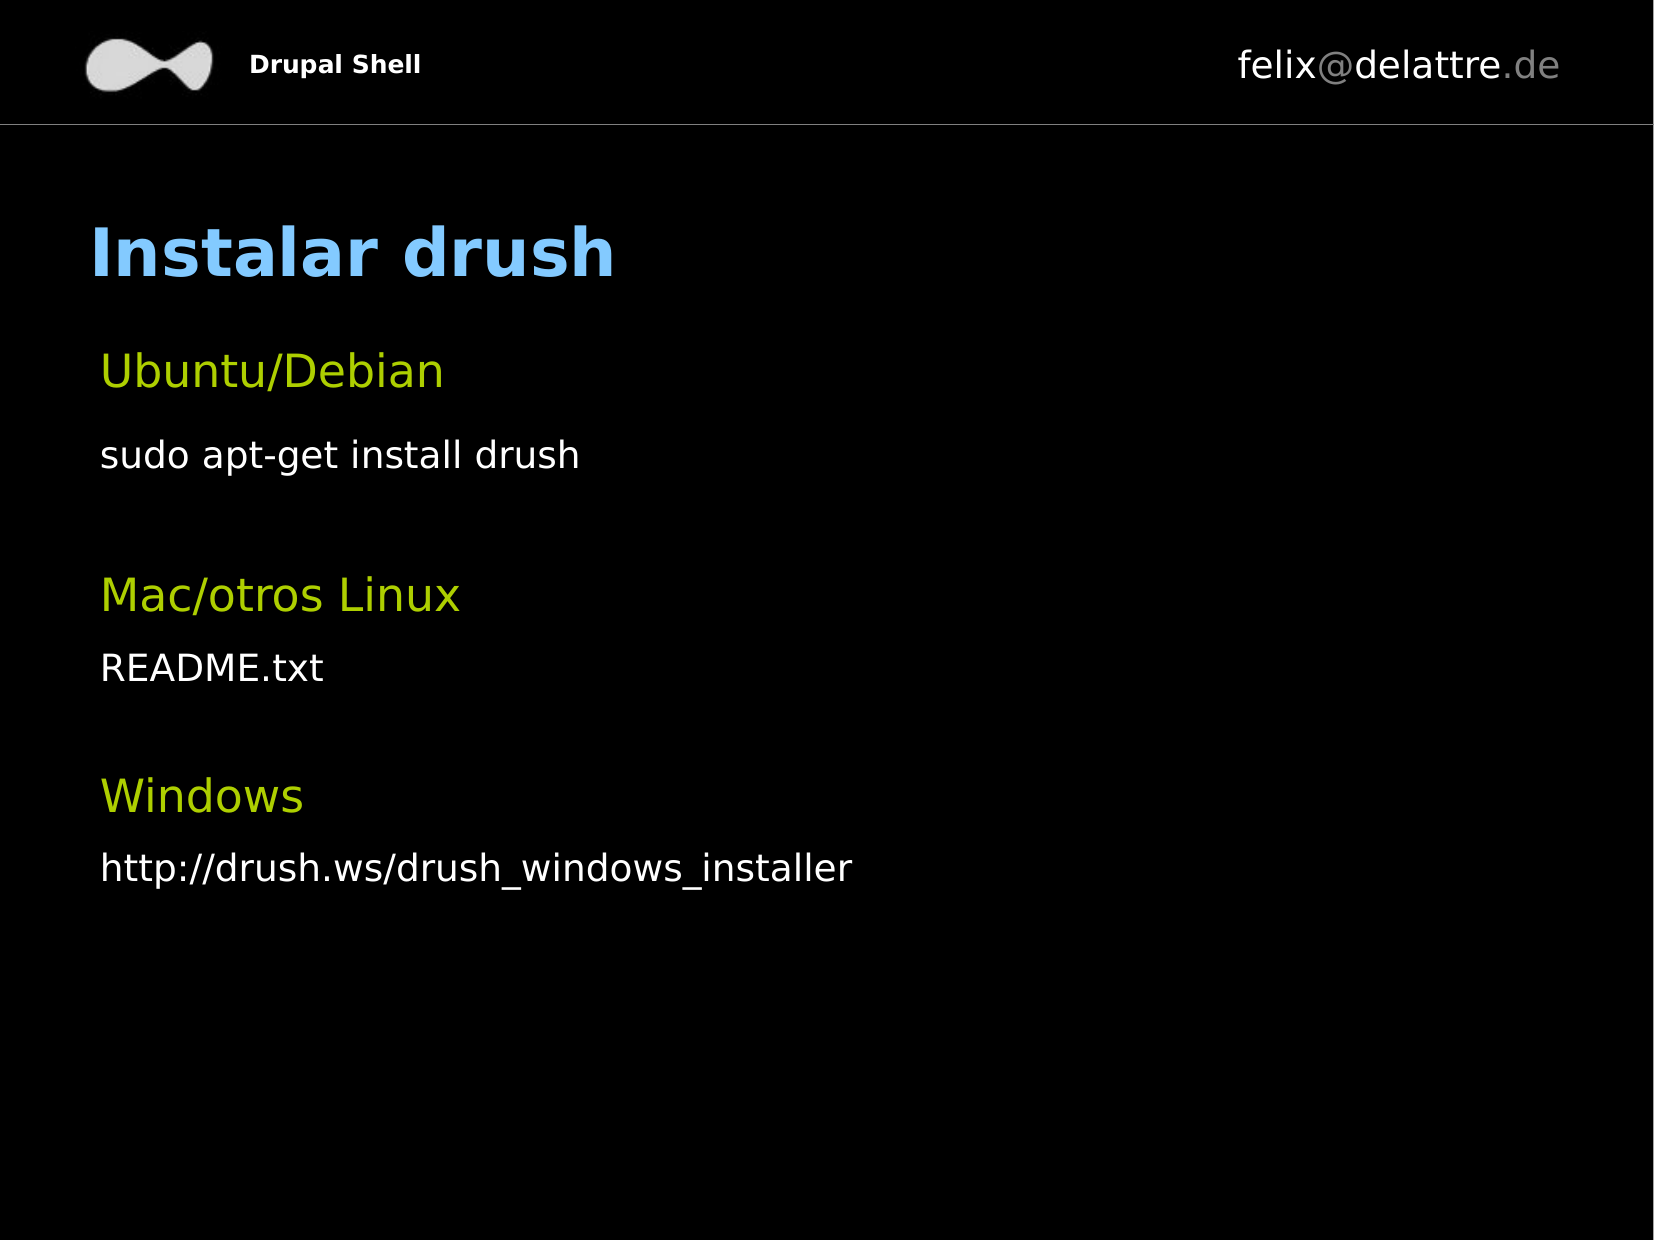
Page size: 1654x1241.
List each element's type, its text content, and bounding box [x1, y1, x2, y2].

text_box Mac/otros Linux [76, 552, 1583, 629]
text_box Ubuntu/Debian [76, 328, 1342, 415]
text_box http://drush.ws/drush_windows_installer [76, 830, 1583, 907]
text_box sudo apt-get install drush [76, 417, 1583, 494]
text_box README.txt [76, 629, 1583, 707]
text_box Windows [76, 753, 1583, 830]
text_box Instalar drush [65, 197, 642, 309]
picture [62, 31, 229, 104]
